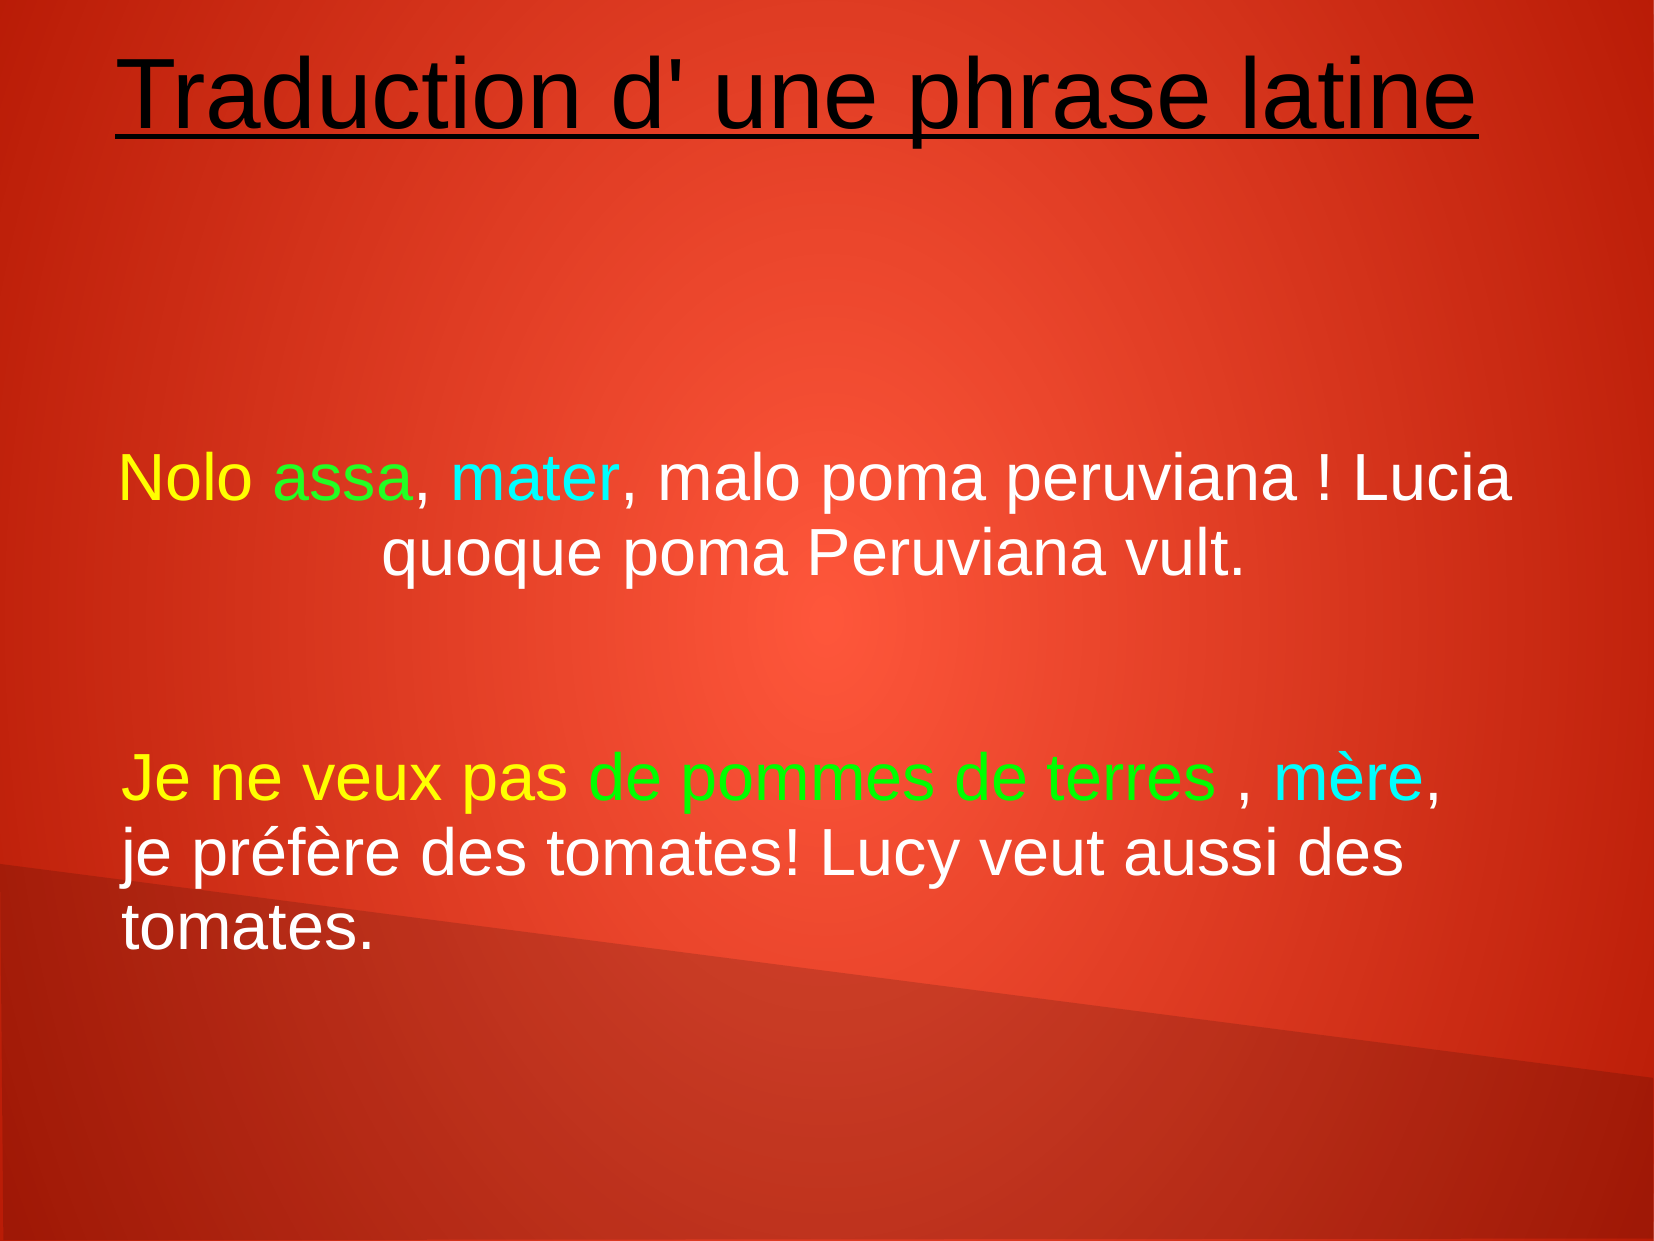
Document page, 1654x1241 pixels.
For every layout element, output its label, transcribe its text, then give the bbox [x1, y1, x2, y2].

text_box Nolo assa, mater, malo poma peruviana ! Lucia quoque poma Peruviana vult. [70, 35, 1560, 995]
text_box Traduction d' une phrase latine [0, 30, 1595, 157]
text_box Je ne veux pas de pommes de terres , mère, je préfère des tomates! Lucy veut aussi des tomates. [106, 732, 1477, 972]
